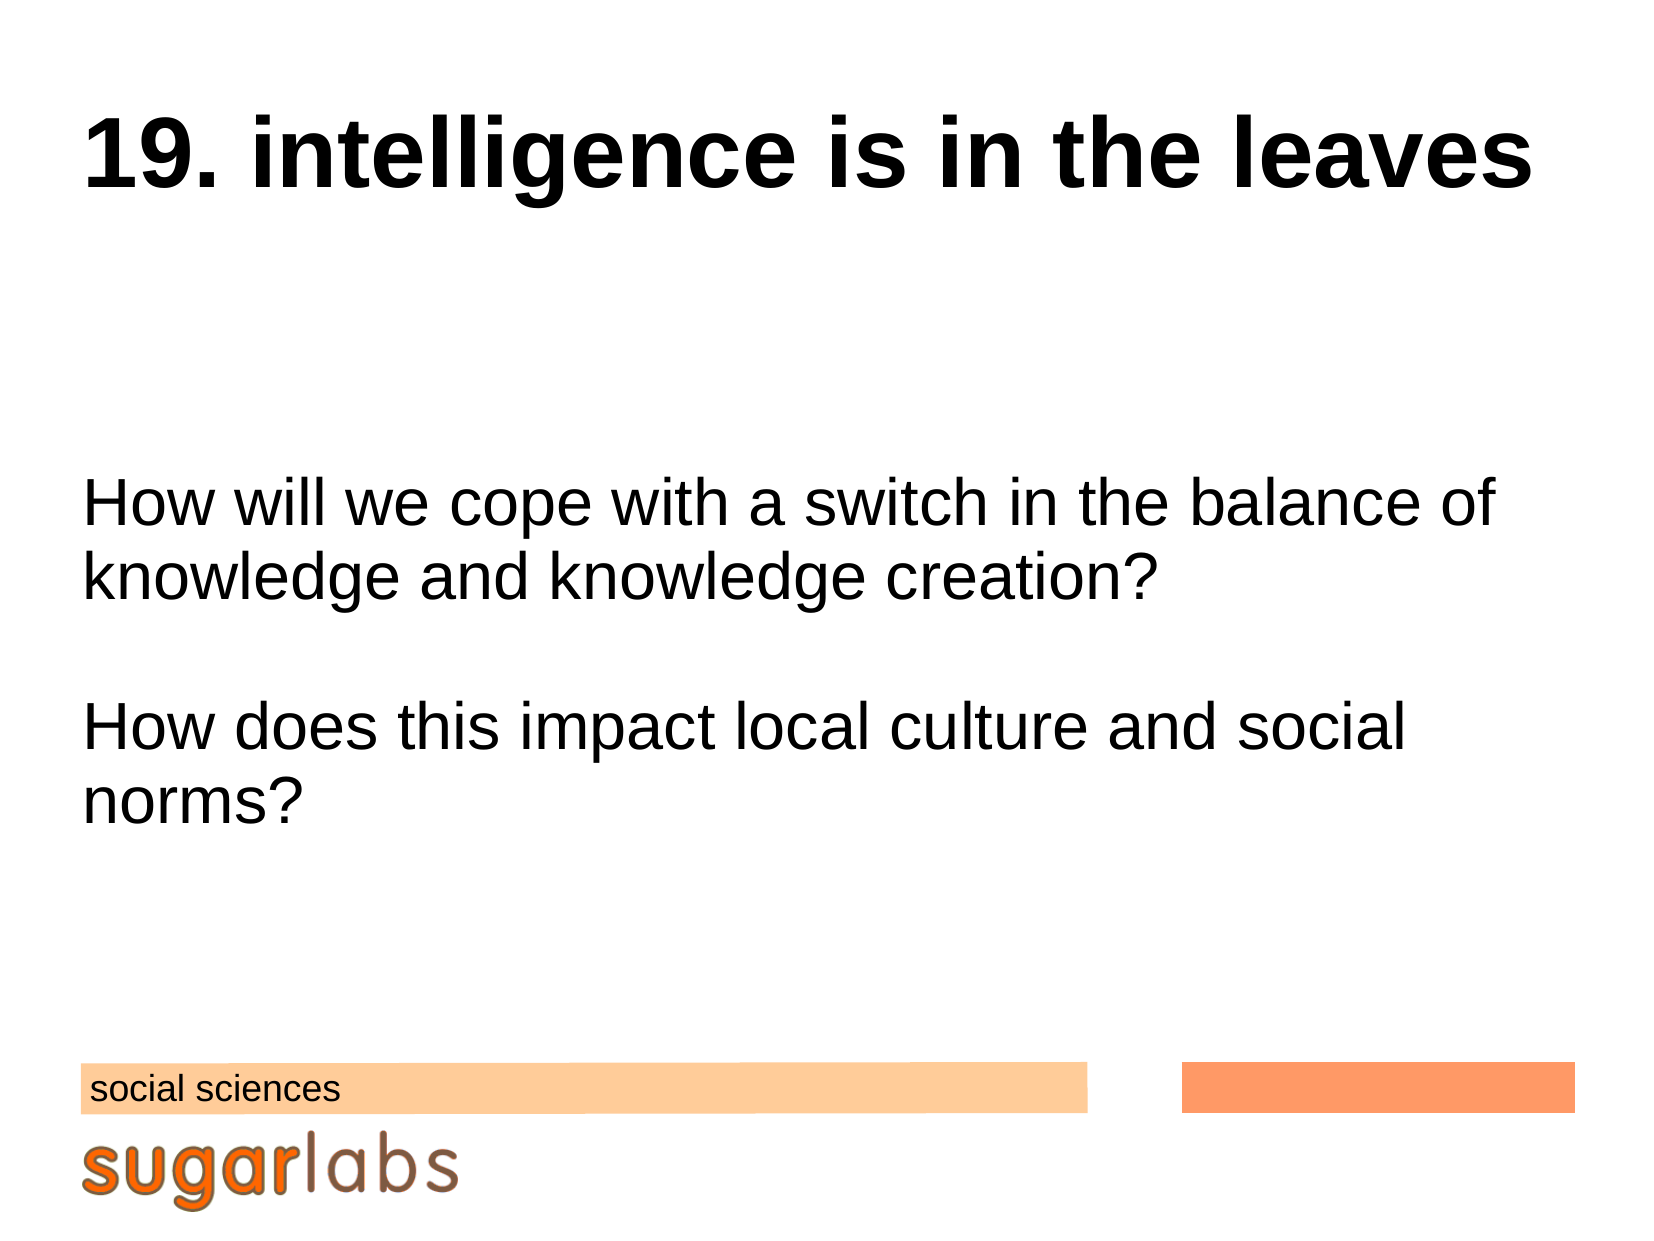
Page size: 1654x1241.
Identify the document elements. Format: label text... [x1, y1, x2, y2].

text_box social sciences [75, 1060, 938, 1122]
subtitle How will we cope with a switch in the balance of knowledge and knowledge creation? How does this impact local culture and social norms? [82, 290, 1571, 1013]
title 19. intelligence is in the leaves [82, 49, 1571, 257]
picture [82, 1130, 458, 1212]
